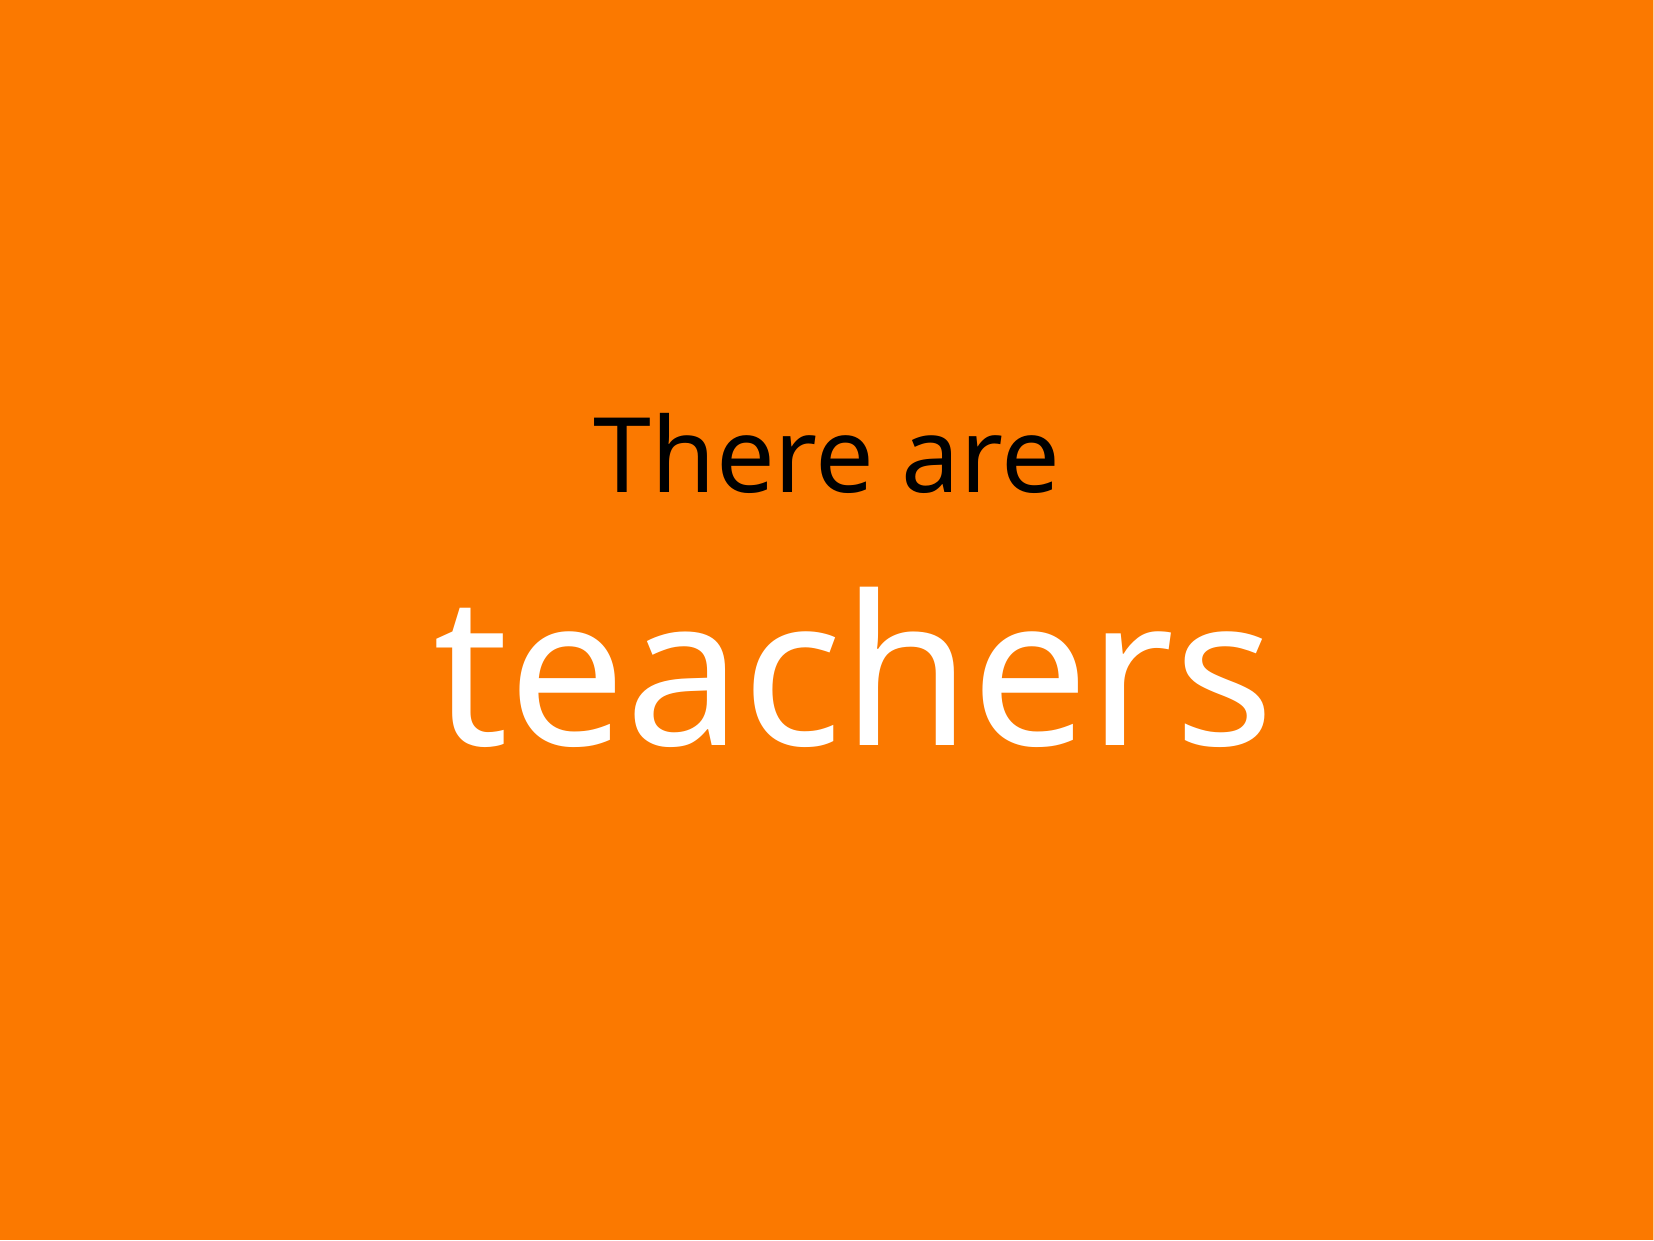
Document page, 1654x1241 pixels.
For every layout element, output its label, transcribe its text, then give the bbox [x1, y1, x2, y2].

text_box There are teachers [0, 374, 1654, 814]
